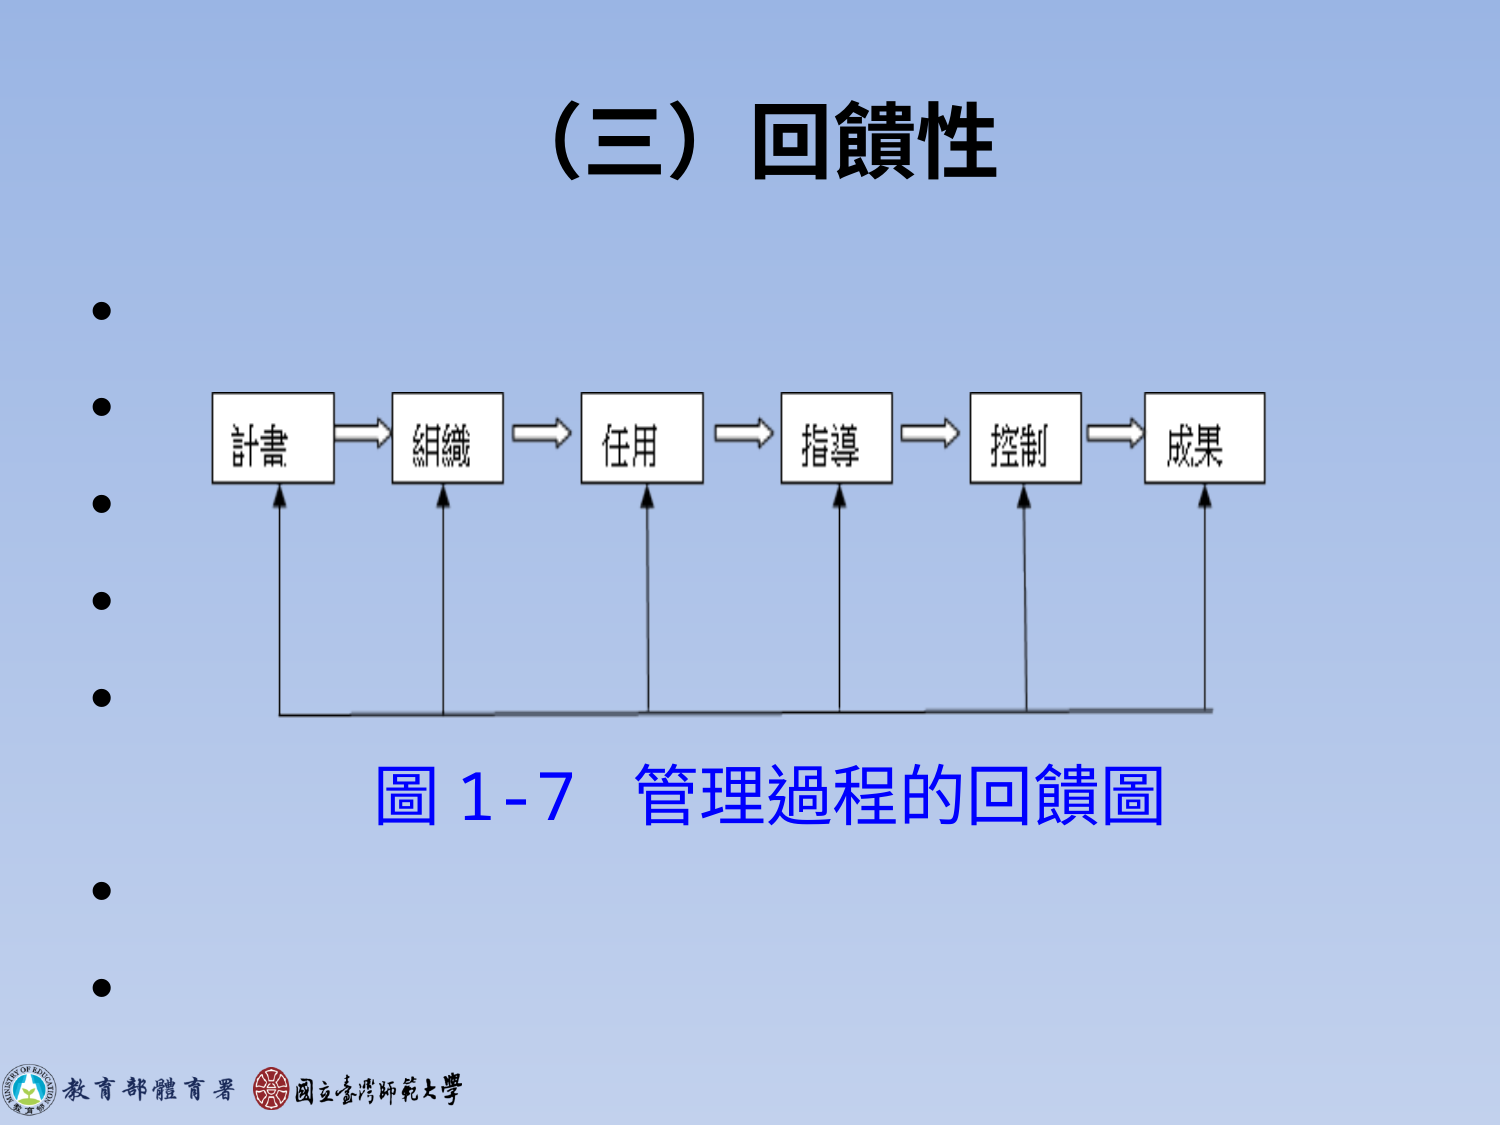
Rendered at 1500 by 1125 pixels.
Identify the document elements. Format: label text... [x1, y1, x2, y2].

title （三）回饋性 [75, 45, 1426, 233]
list 圖1-7 管理過程的回饋圖 [75, 262, 1426, 1005]
picture [210, 392, 1268, 725]
